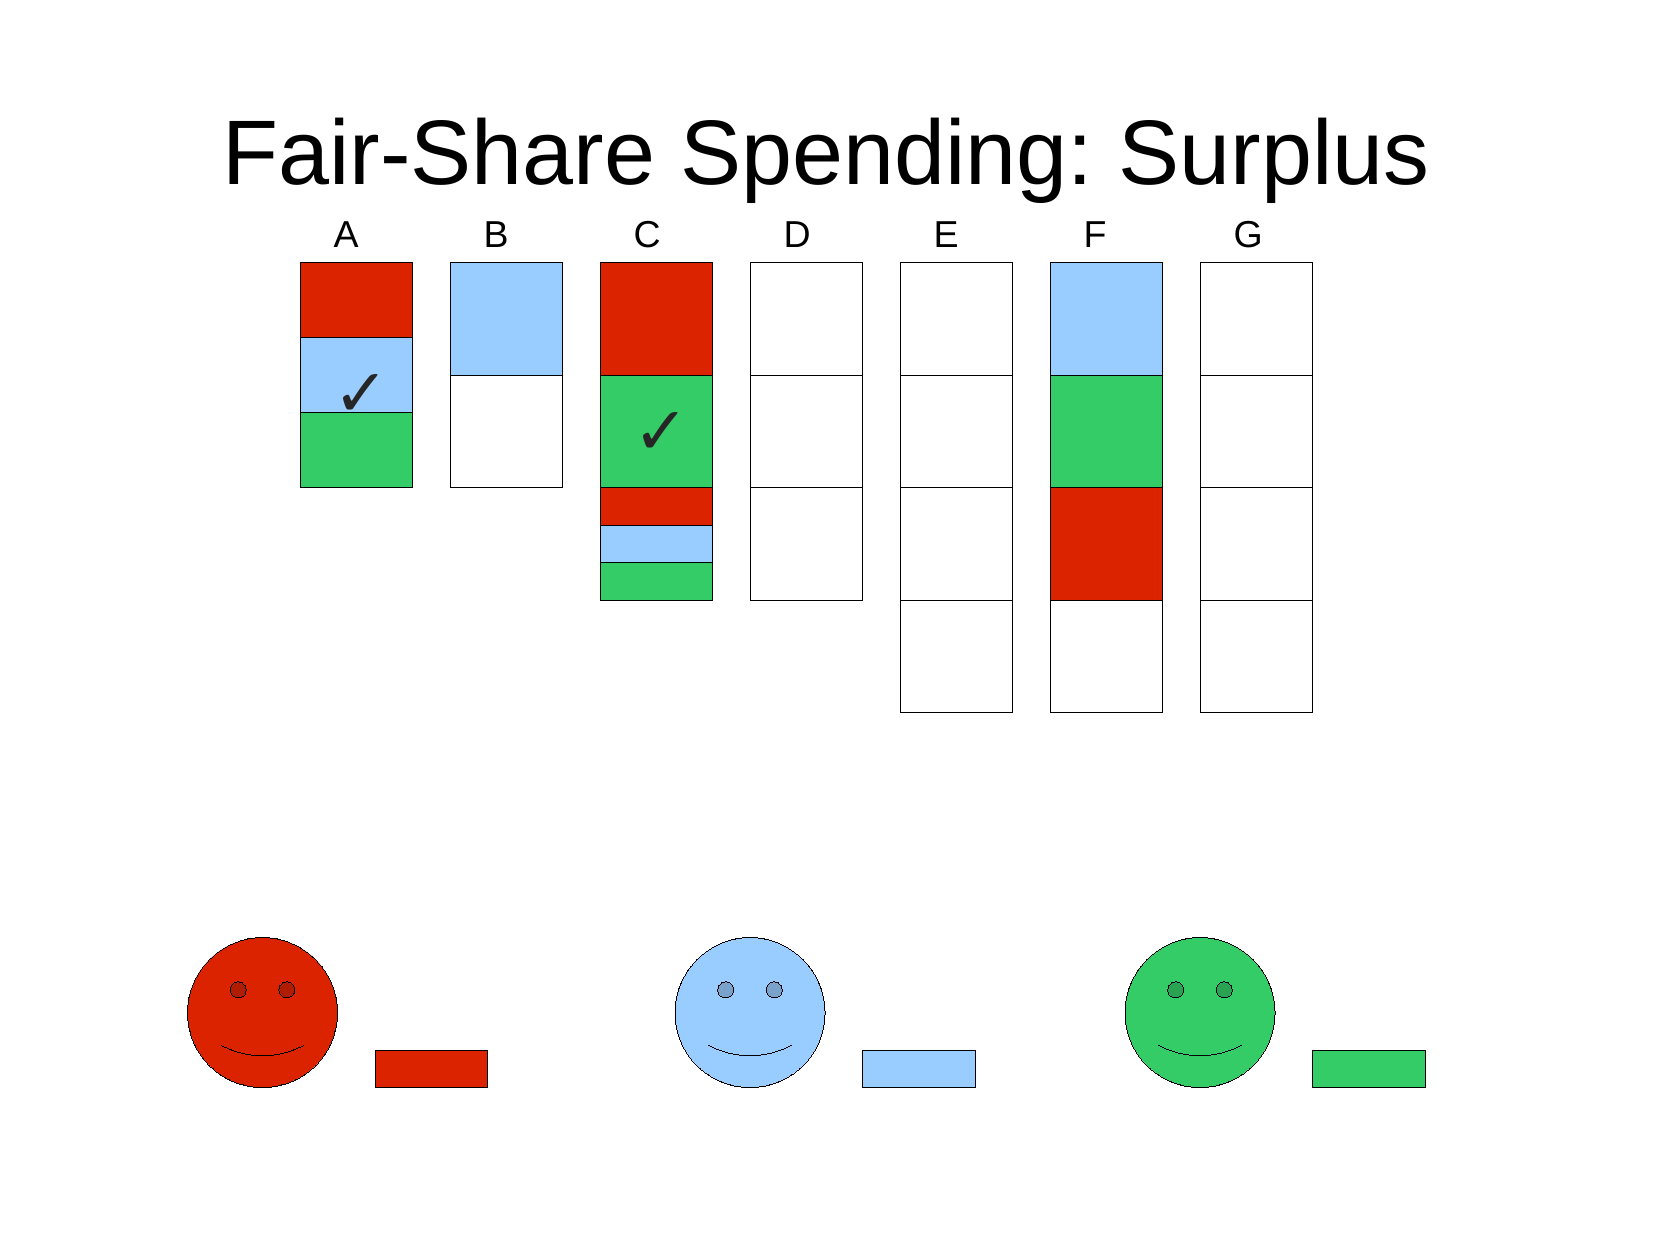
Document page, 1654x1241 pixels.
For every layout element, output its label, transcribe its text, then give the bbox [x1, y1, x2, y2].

text_box [1312, 1050, 1426, 1088]
text_box [187, 937, 338, 1088]
text_box [1125, 937, 1276, 1088]
text_box [375, 1050, 488, 1088]
text_box [750, 262, 863, 601]
text_box [450, 262, 563, 488]
text_box G [1218, 205, 1276, 263]
text_box E [918, 206, 975, 264]
text_box D [768, 205, 826, 263]
text_box [1050, 262, 1163, 713]
title Fair-Share Spending: Surplus [82, 49, 1571, 257]
text_box A [318, 206, 376, 264]
text_box [675, 937, 826, 1088]
text_box [600, 262, 713, 601]
text_box [1200, 262, 1313, 713]
text_box [900, 262, 1013, 713]
text_box [862, 1050, 976, 1088]
text_box ✓ [318, 337, 413, 431]
text_box B [468, 206, 526, 264]
text_box [300, 262, 413, 488]
text_box C [618, 205, 675, 263]
text_box ✓ [618, 376, 713, 469]
text_box F [1068, 206, 1126, 264]
